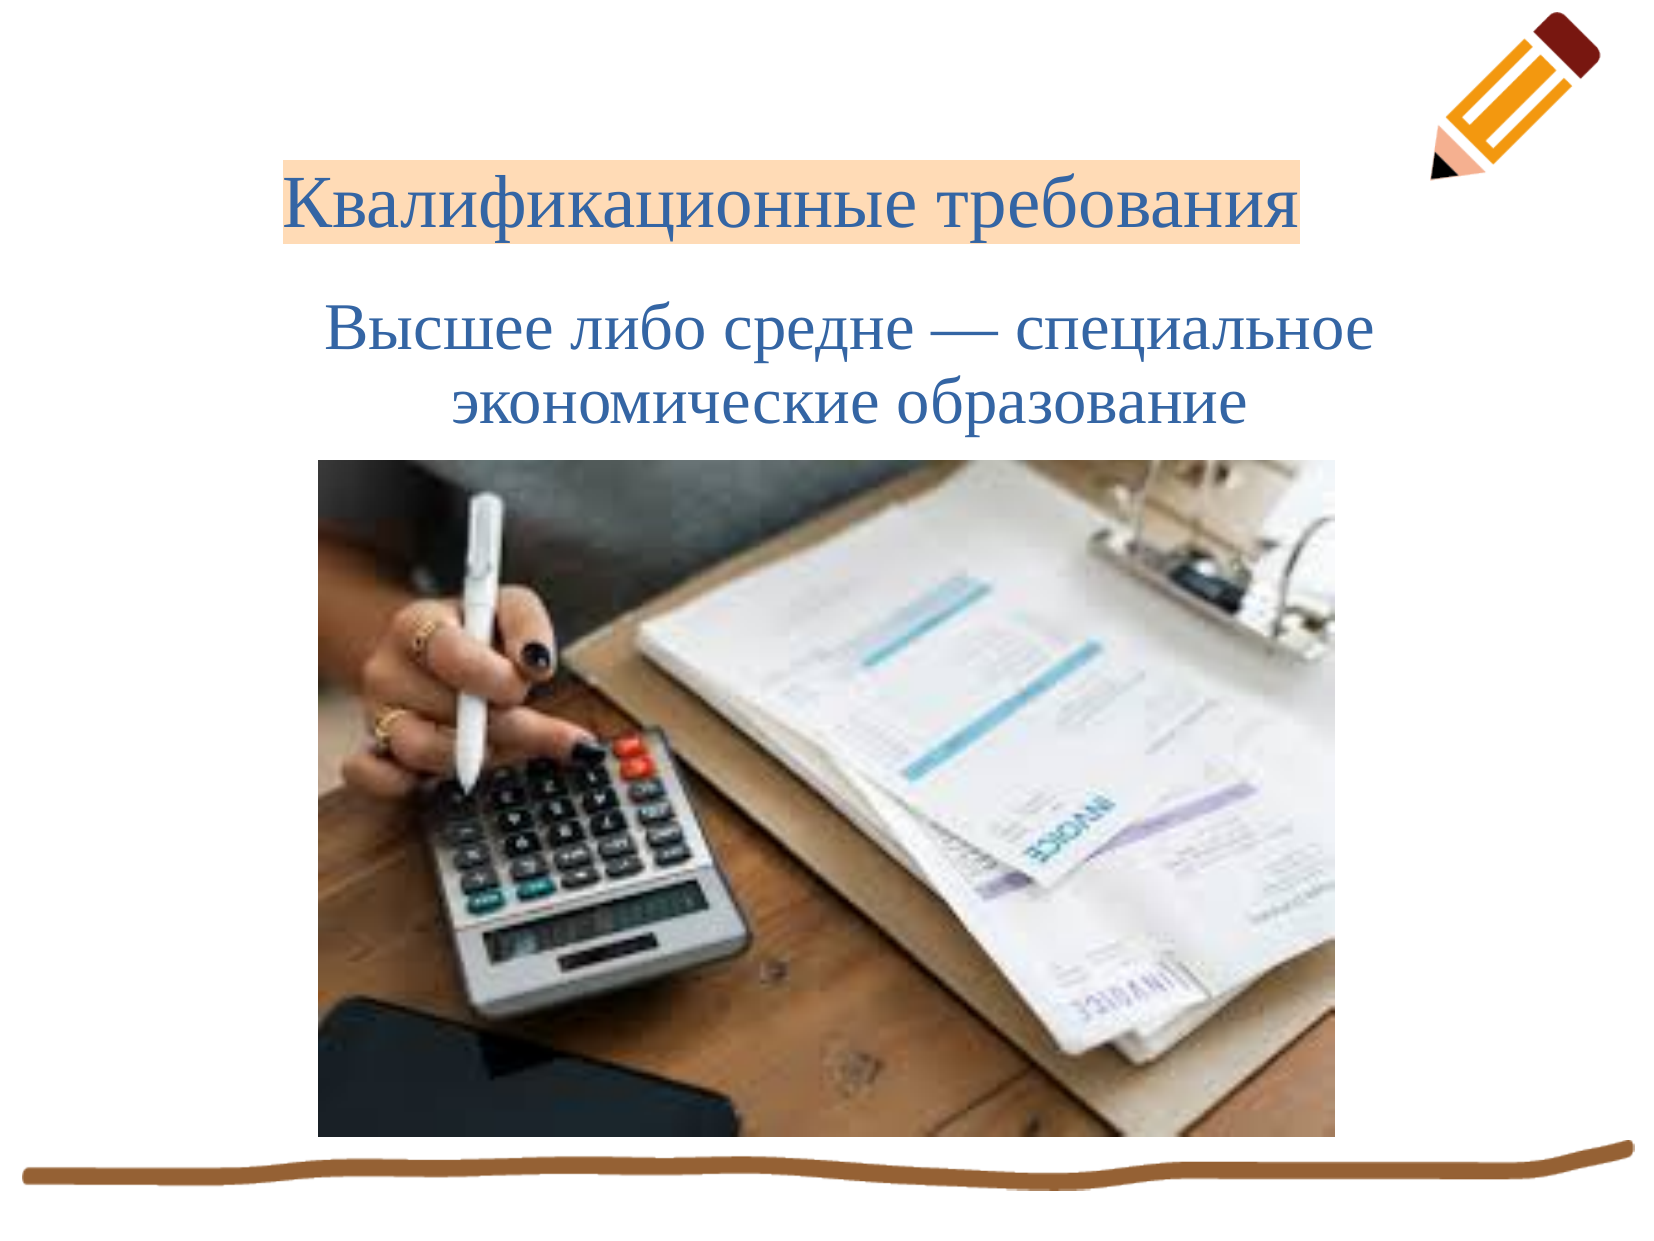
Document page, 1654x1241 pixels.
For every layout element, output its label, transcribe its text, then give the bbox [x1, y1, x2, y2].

list Высшее либо средне — специальное экономические образование [82, 290, 1548, 1122]
picture [22, 1140, 1635, 1191]
picture [1430, 12, 1601, 181]
title Квалификационные требования [118, 140, 1465, 264]
picture [318, 460, 1335, 1137]
